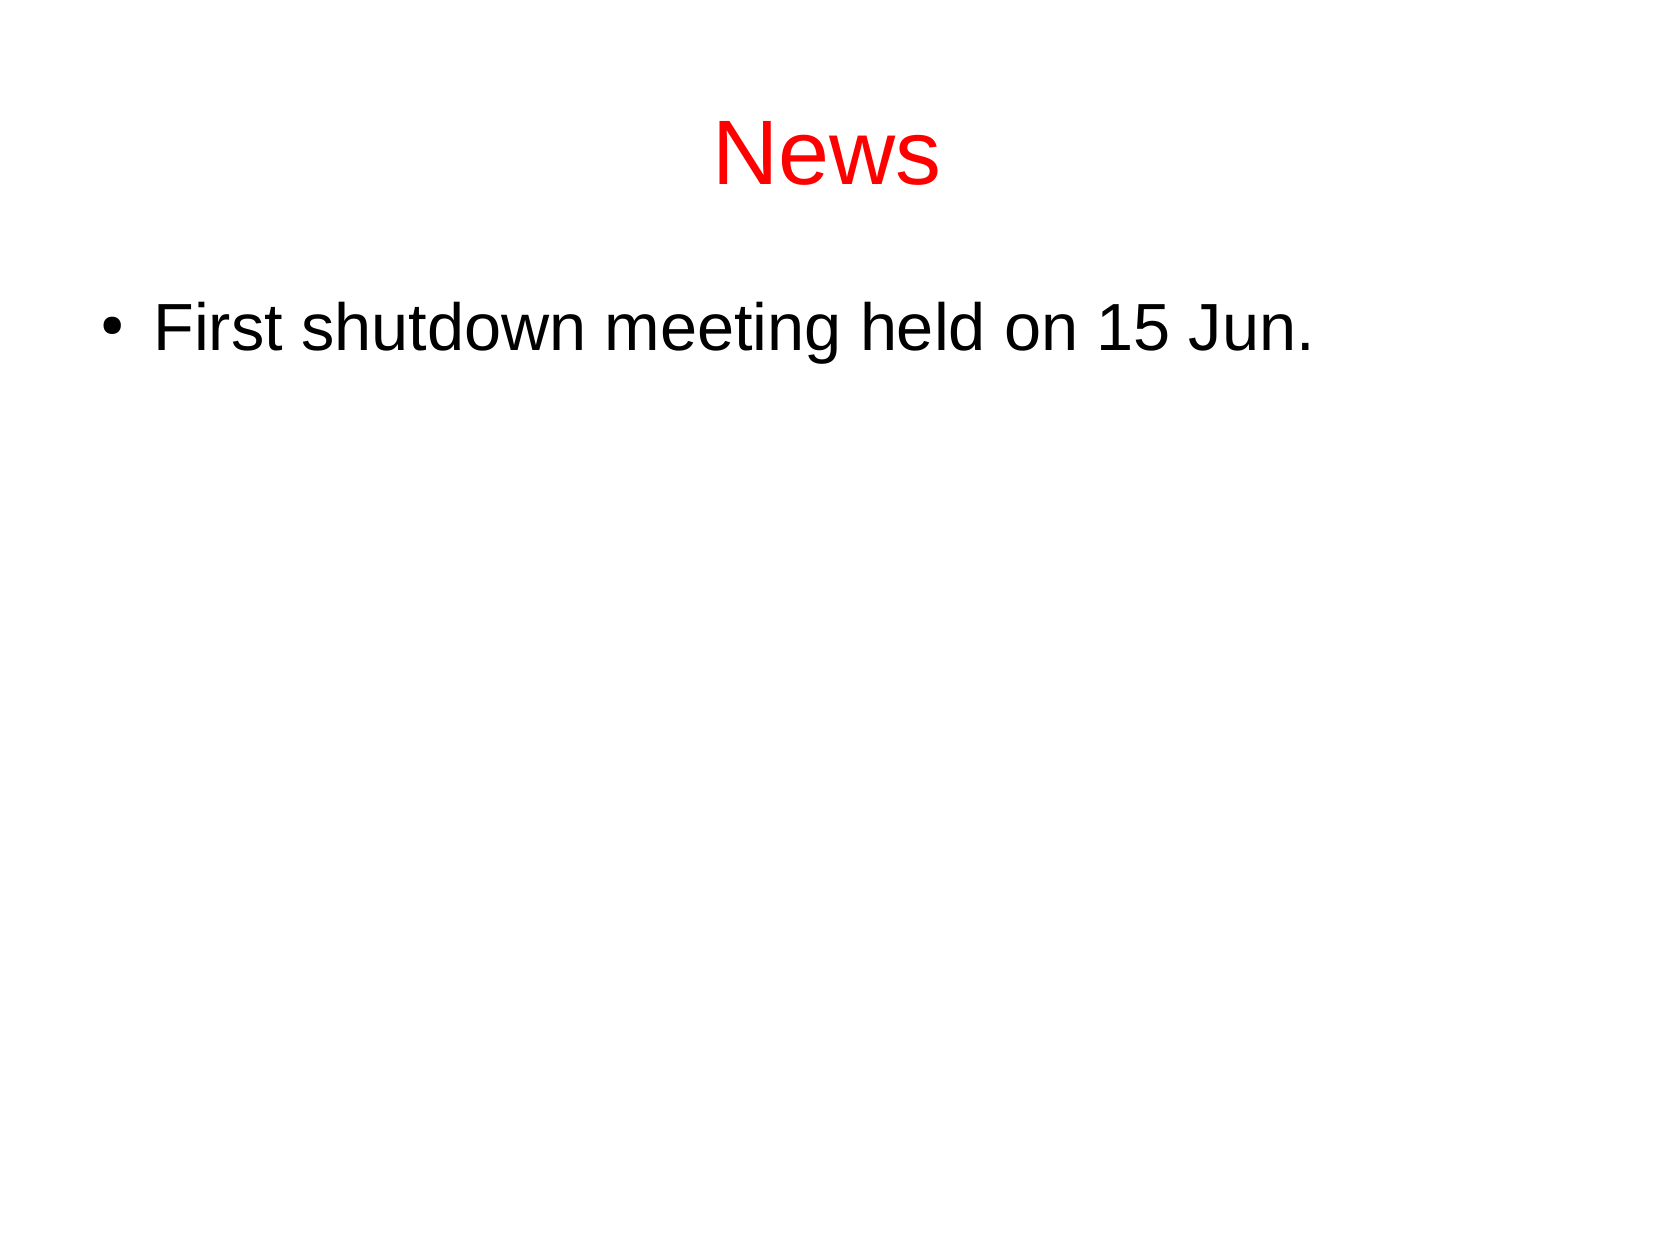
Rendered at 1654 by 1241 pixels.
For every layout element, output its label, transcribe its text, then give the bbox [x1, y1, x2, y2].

list First shutdown meeting held on 15 Jun. [82, 290, 1571, 1109]
title News [82, 49, 1571, 257]
